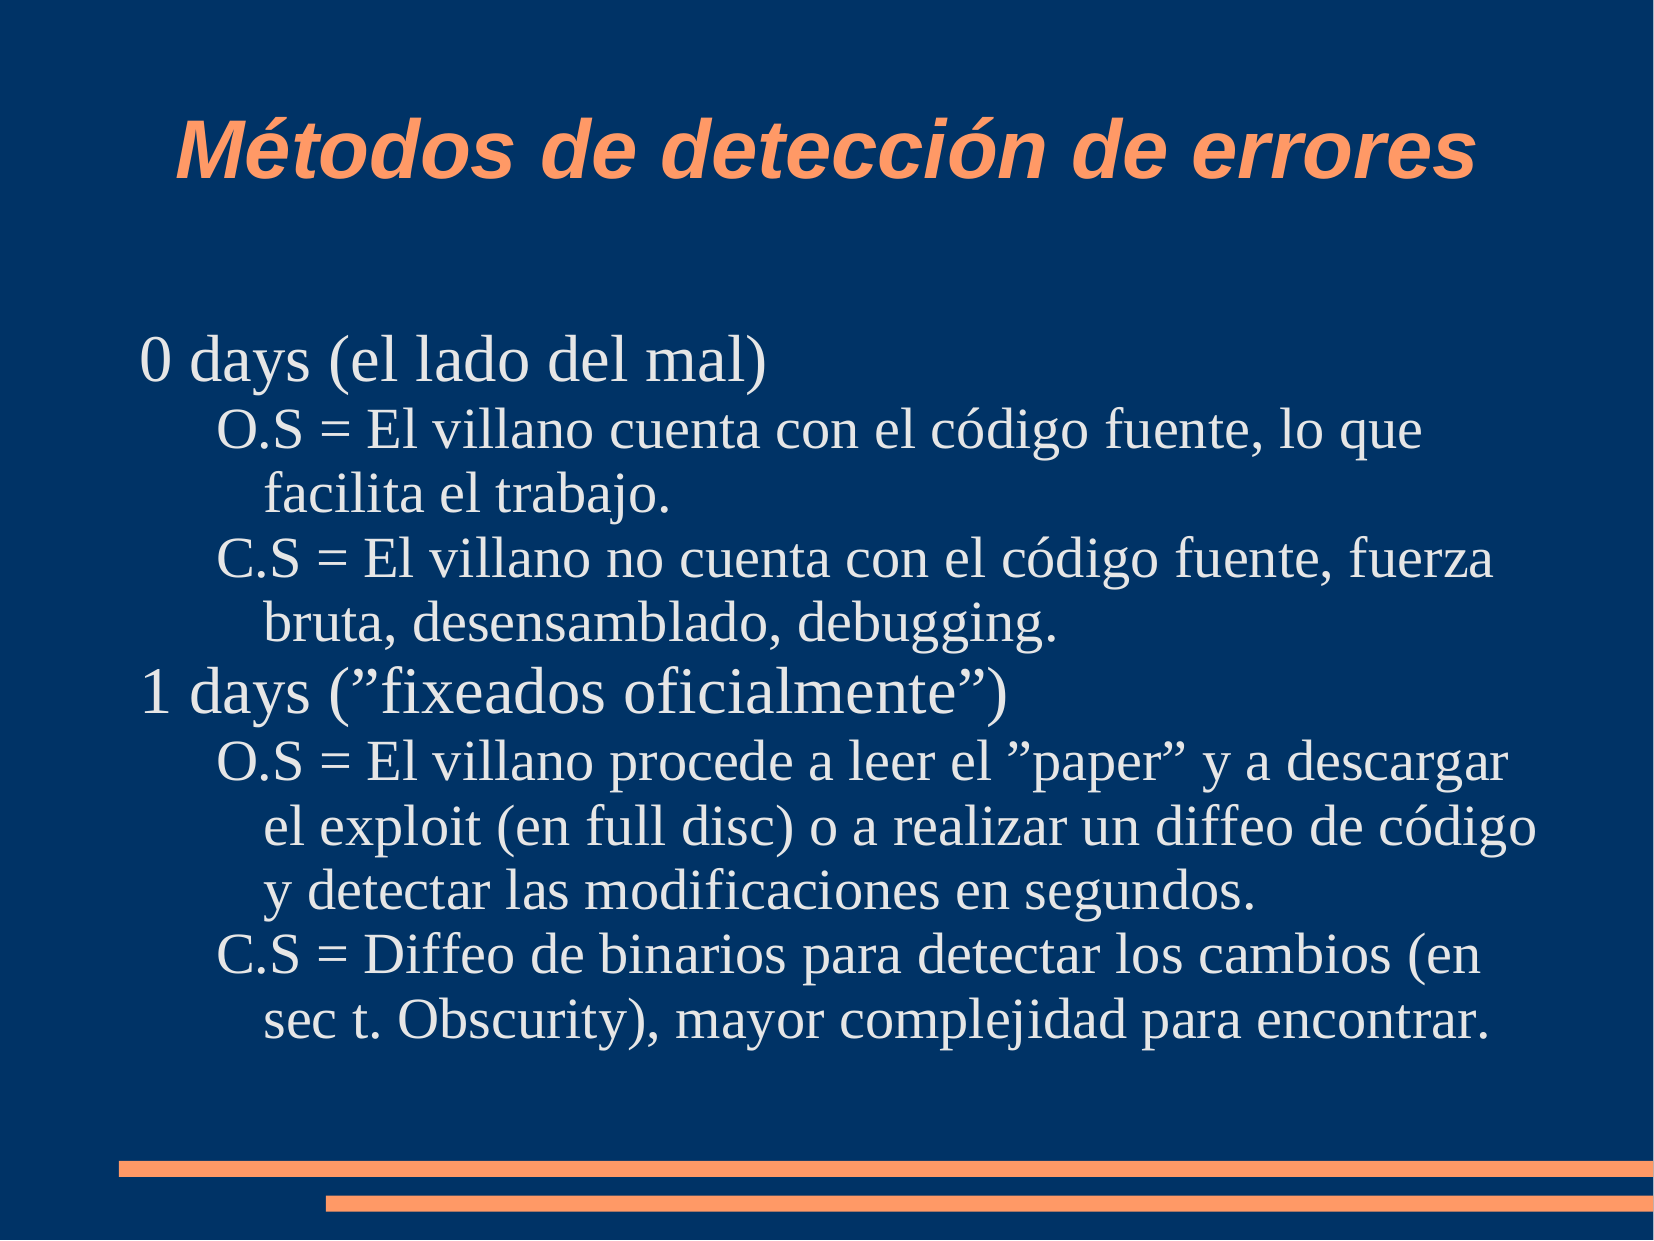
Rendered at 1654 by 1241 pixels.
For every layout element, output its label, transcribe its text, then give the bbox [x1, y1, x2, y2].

title Métodos de detección de errores [121, 53, 1534, 247]
list 0 days (el lado del mal) O.S = El villano cuenta con el código fuente, lo que facilita el trabajo. C.S = El villano no cuenta con el código fuente, fuerza bruta, desensamblado, debugging. 1 days (”fixeados oficialmente”) O.S = El villano procede a leer el ”paper” y a descargar el exploit (en full disc) o a realizar un diffeo de código y detectar las modificaciones en segundos. C.S = Diffeo de binarios para detectar los cambios (en sec t. Obscurity), mayor complejidad para encontrar. [121, 322, 1561, 1119]
